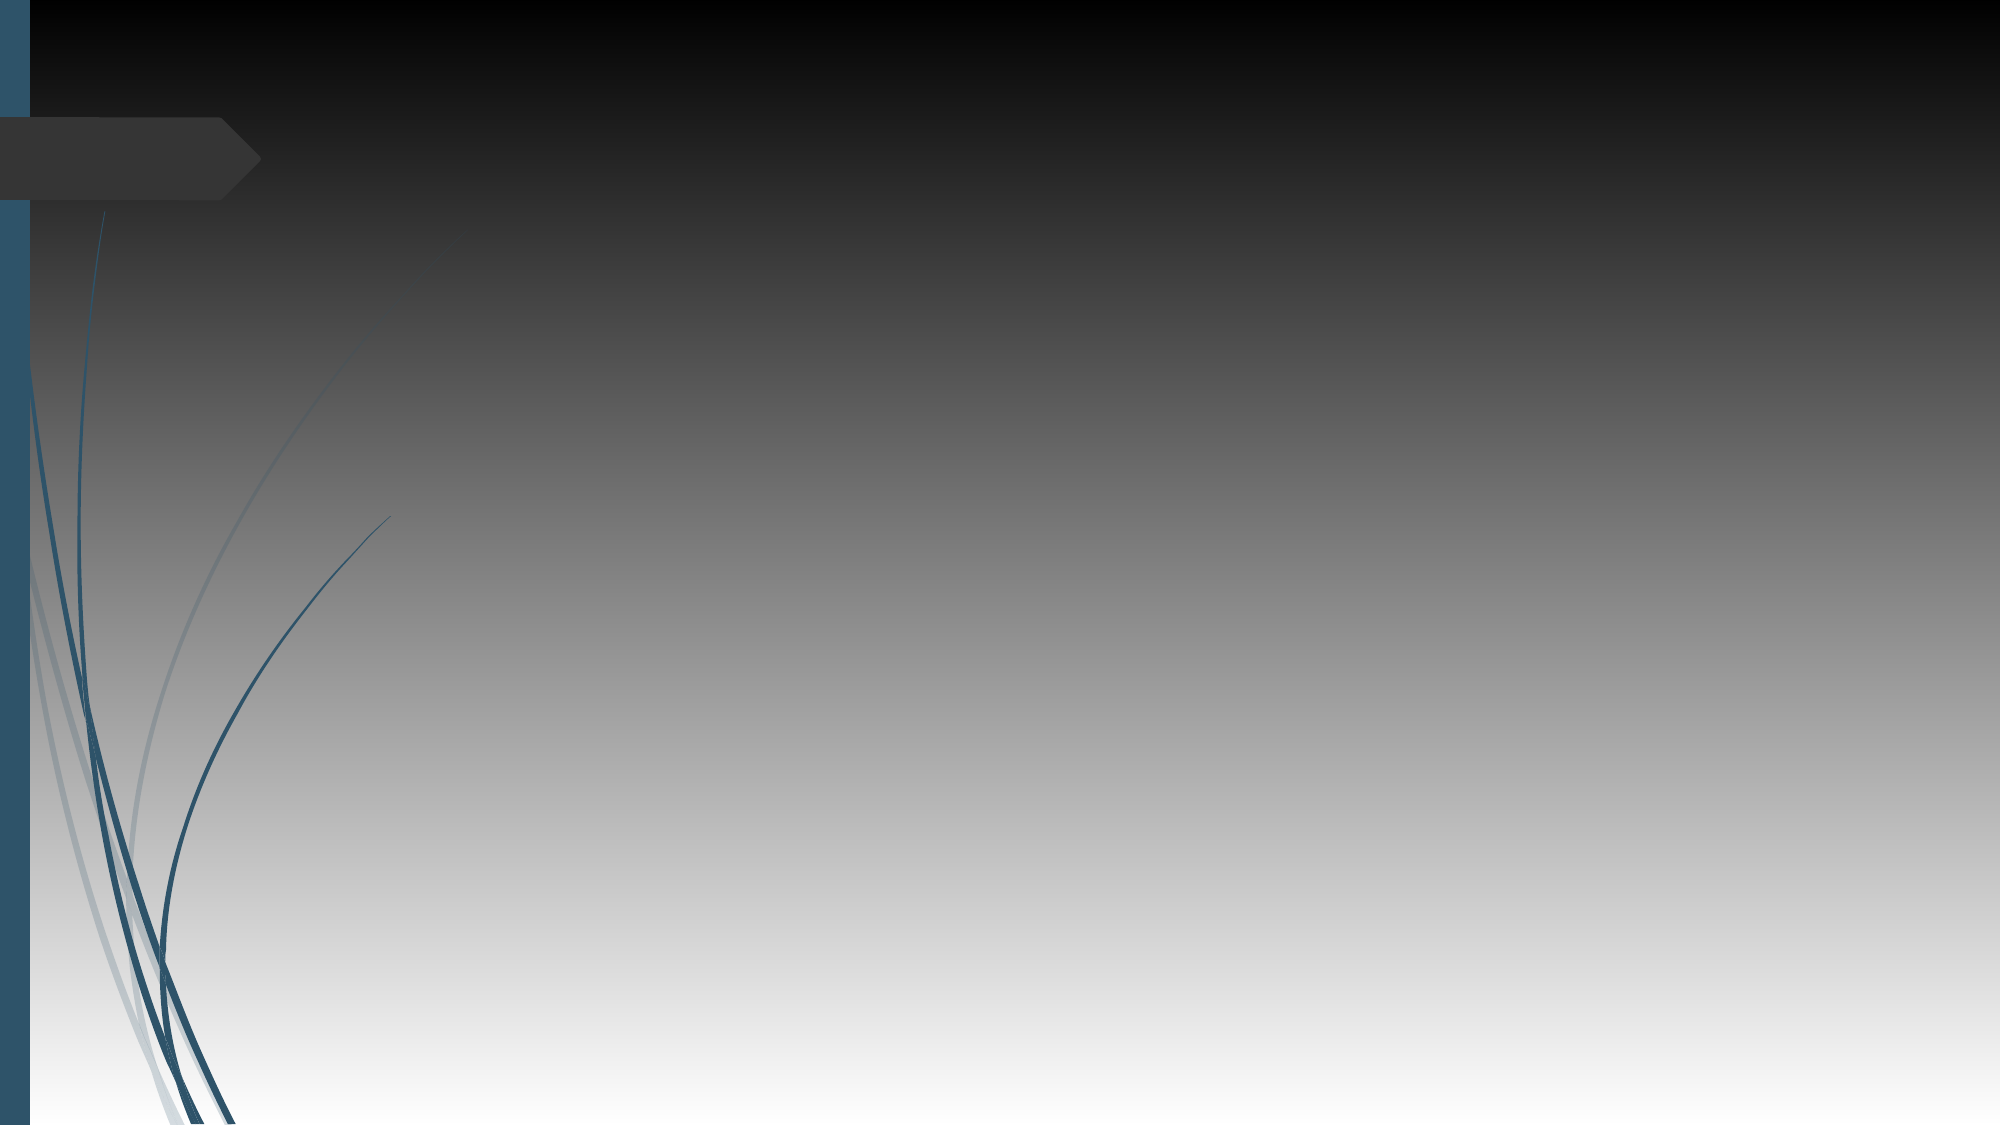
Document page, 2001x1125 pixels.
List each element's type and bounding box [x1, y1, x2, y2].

picture [409, 42, 1748, 1078]
